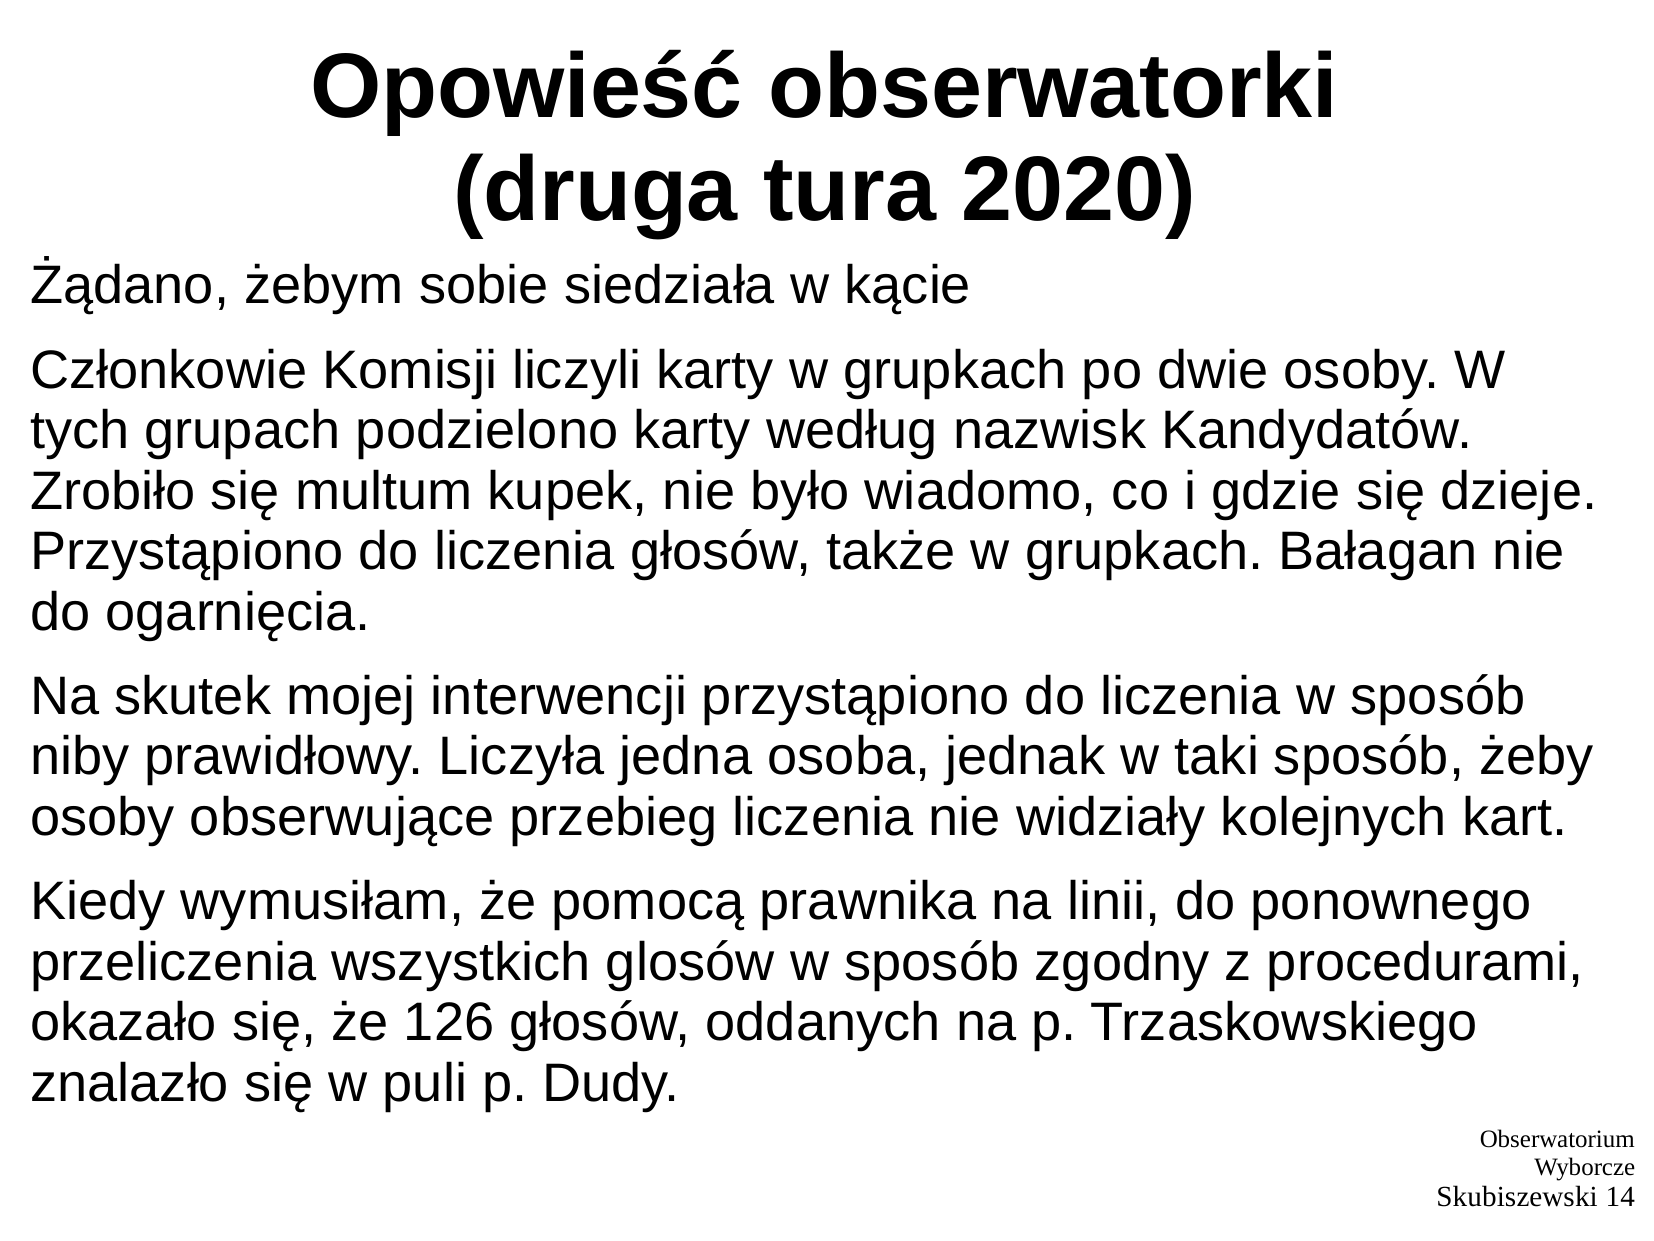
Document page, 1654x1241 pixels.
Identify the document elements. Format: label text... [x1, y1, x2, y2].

title Opowieść obserwatorki (druga tura 2020) [80, 34, 1570, 241]
list Żądano, żebym sobie siedziała w kącie Członkowie Komisji liczyli karty w grupkach po dwie osoby. W tych grupach podzielono karty według nazwisk Kandydatów. Zrobiło się multum kupek, nie było wiadomo, co i gdzie się dzieje. Przystąpiono do liczenia głosów, także w grupkach. Bałagan nie do ogarnięcia. Na skutek mojej interwencji przystąpiono do liczenia w sposób niby prawidłowy. Liczyła jedna osoba, jednak w taki sposób, żeby osoby obserwujące przebieg liczenia nie widziały kolejnych kart. Kiedy wymusiłam, że pomocą prawnika na linii, do ponownego przeliczenia wszystkich glosów w sposób zgodny z procedurami, okazało się, że 126 głosów, oddanych na p. Trzaskowskiego znalazło się w puli p. Dudy. [30, 255, 1621, 1216]
